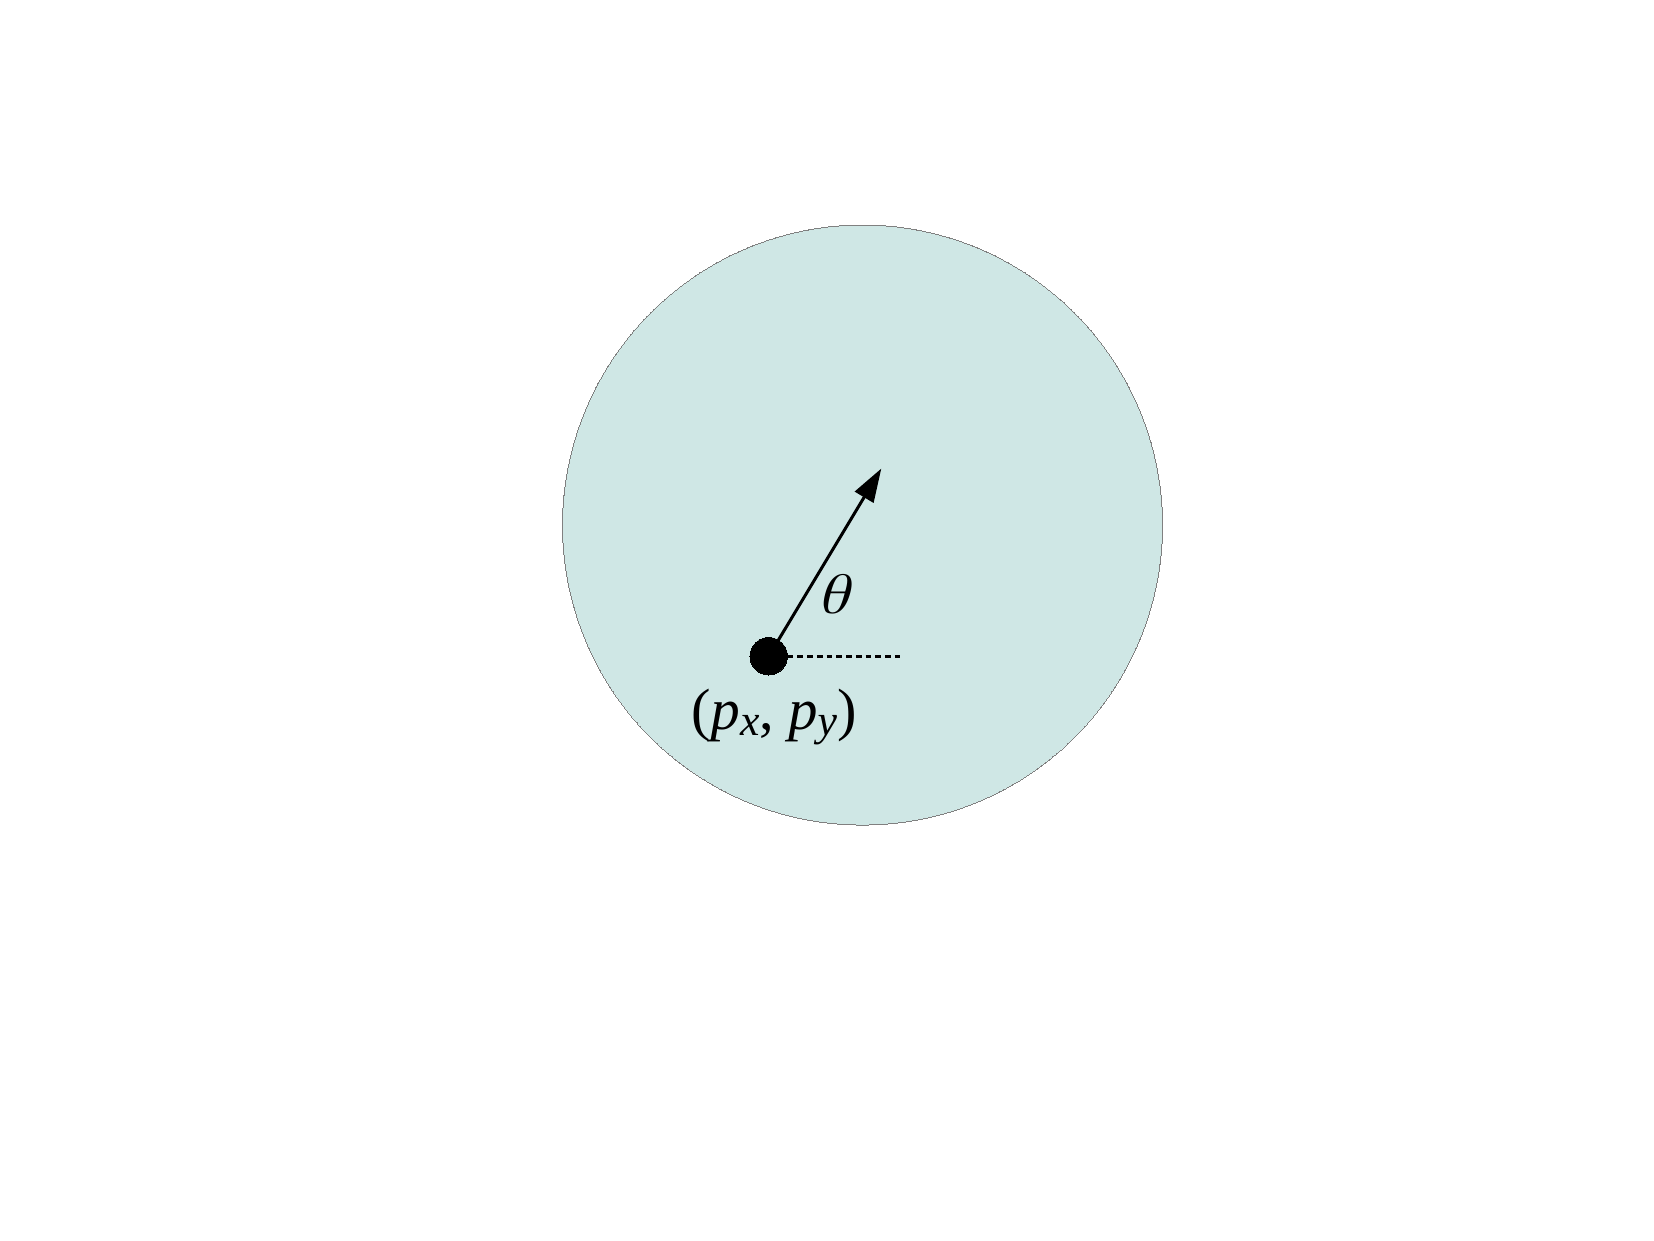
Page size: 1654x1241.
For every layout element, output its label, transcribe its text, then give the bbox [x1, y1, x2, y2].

text_box [562, 225, 1163, 826]
text_box (px, py) [676, 670, 872, 753]
text_box q [802, 565, 863, 657]
